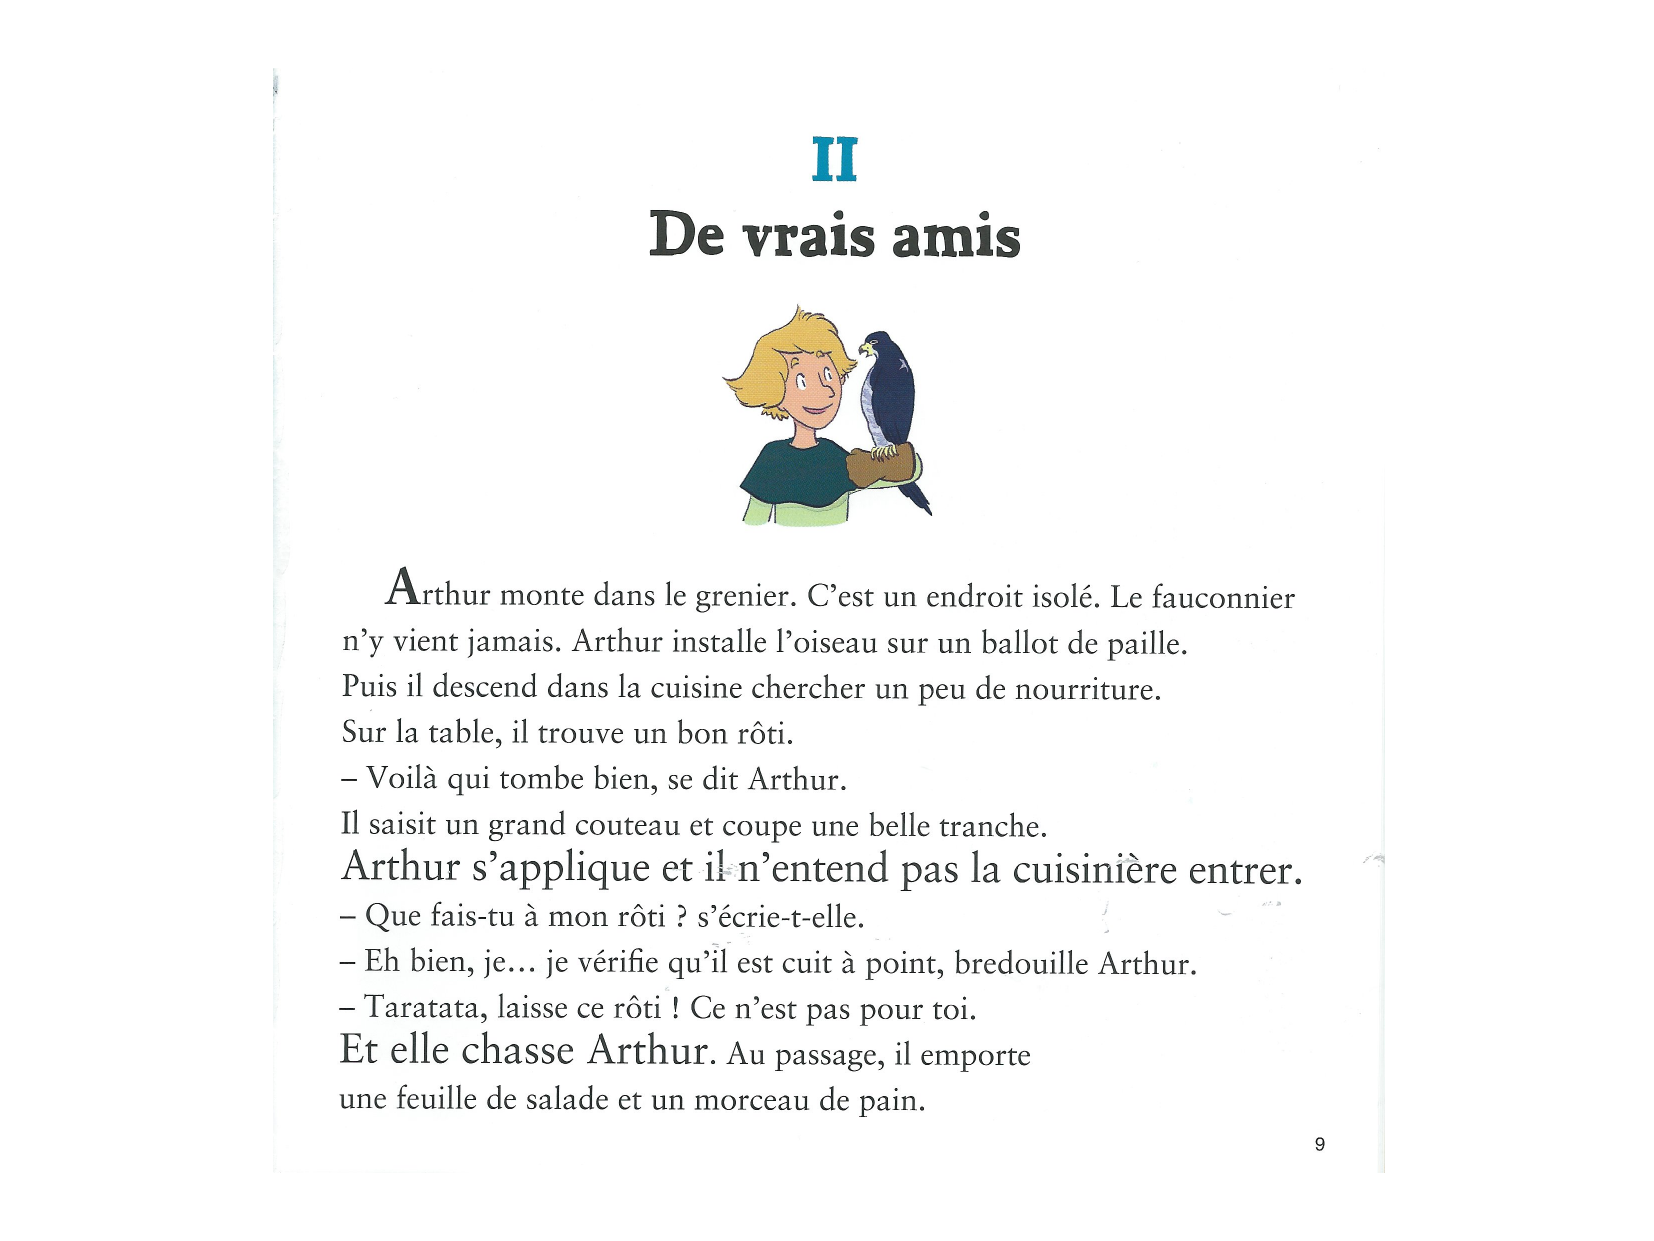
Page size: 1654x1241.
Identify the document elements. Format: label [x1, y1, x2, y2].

picture [273, 68, 1385, 1173]
